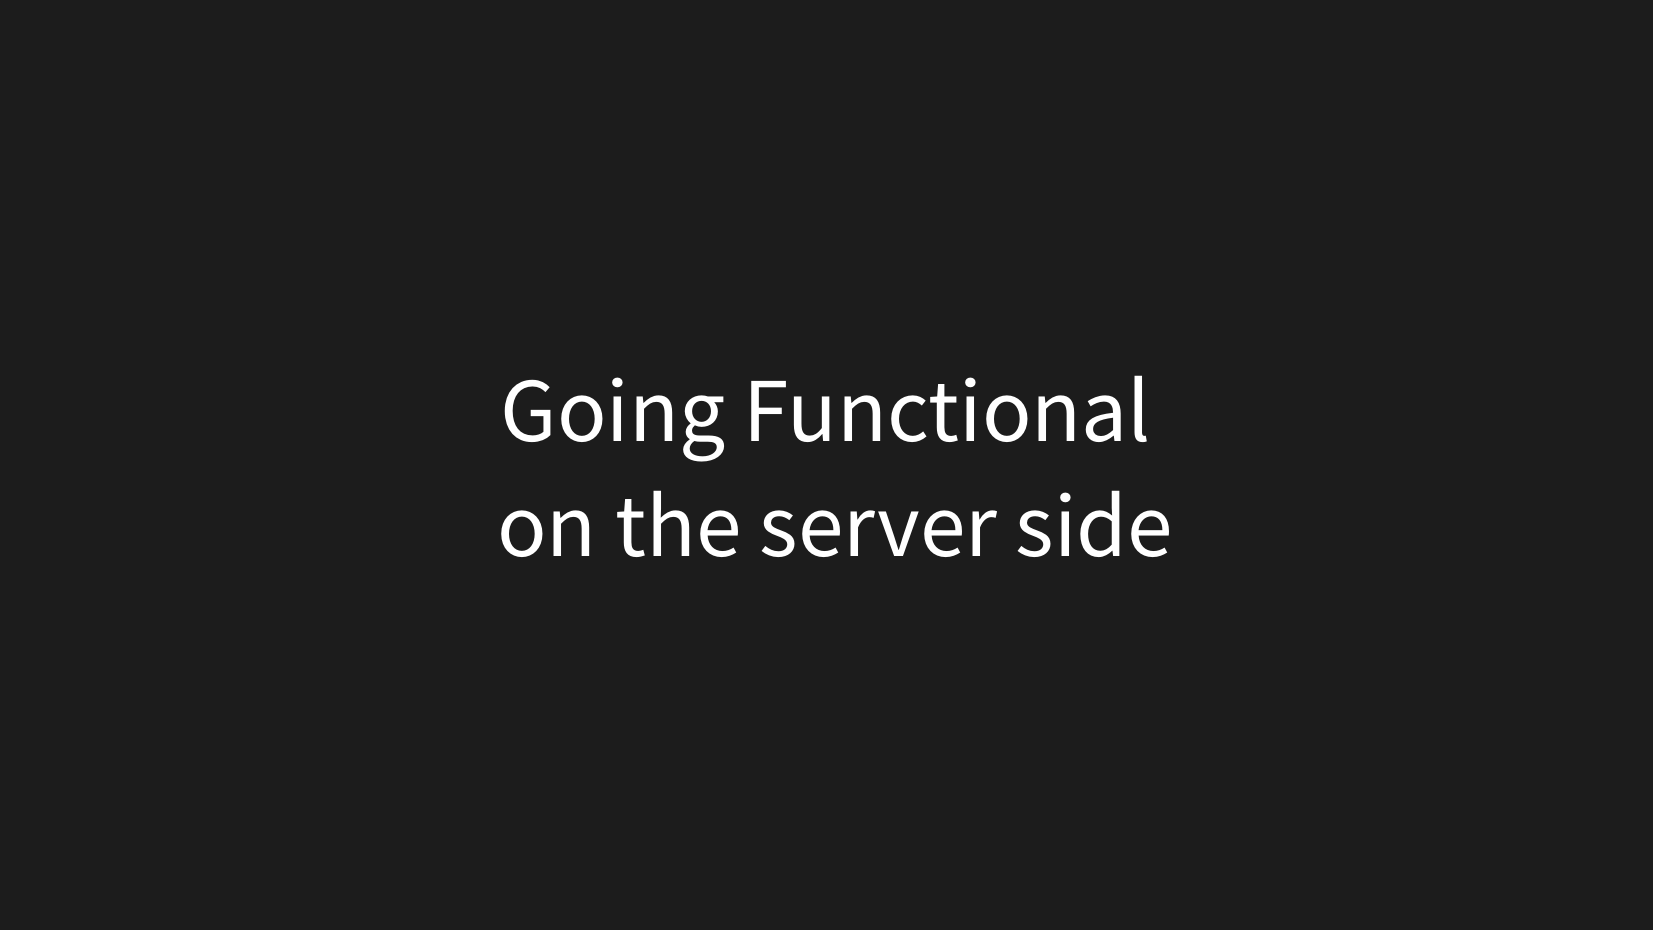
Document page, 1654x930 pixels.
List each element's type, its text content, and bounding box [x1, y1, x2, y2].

title Going Functional on the server side [0, 351, 1653, 582]
